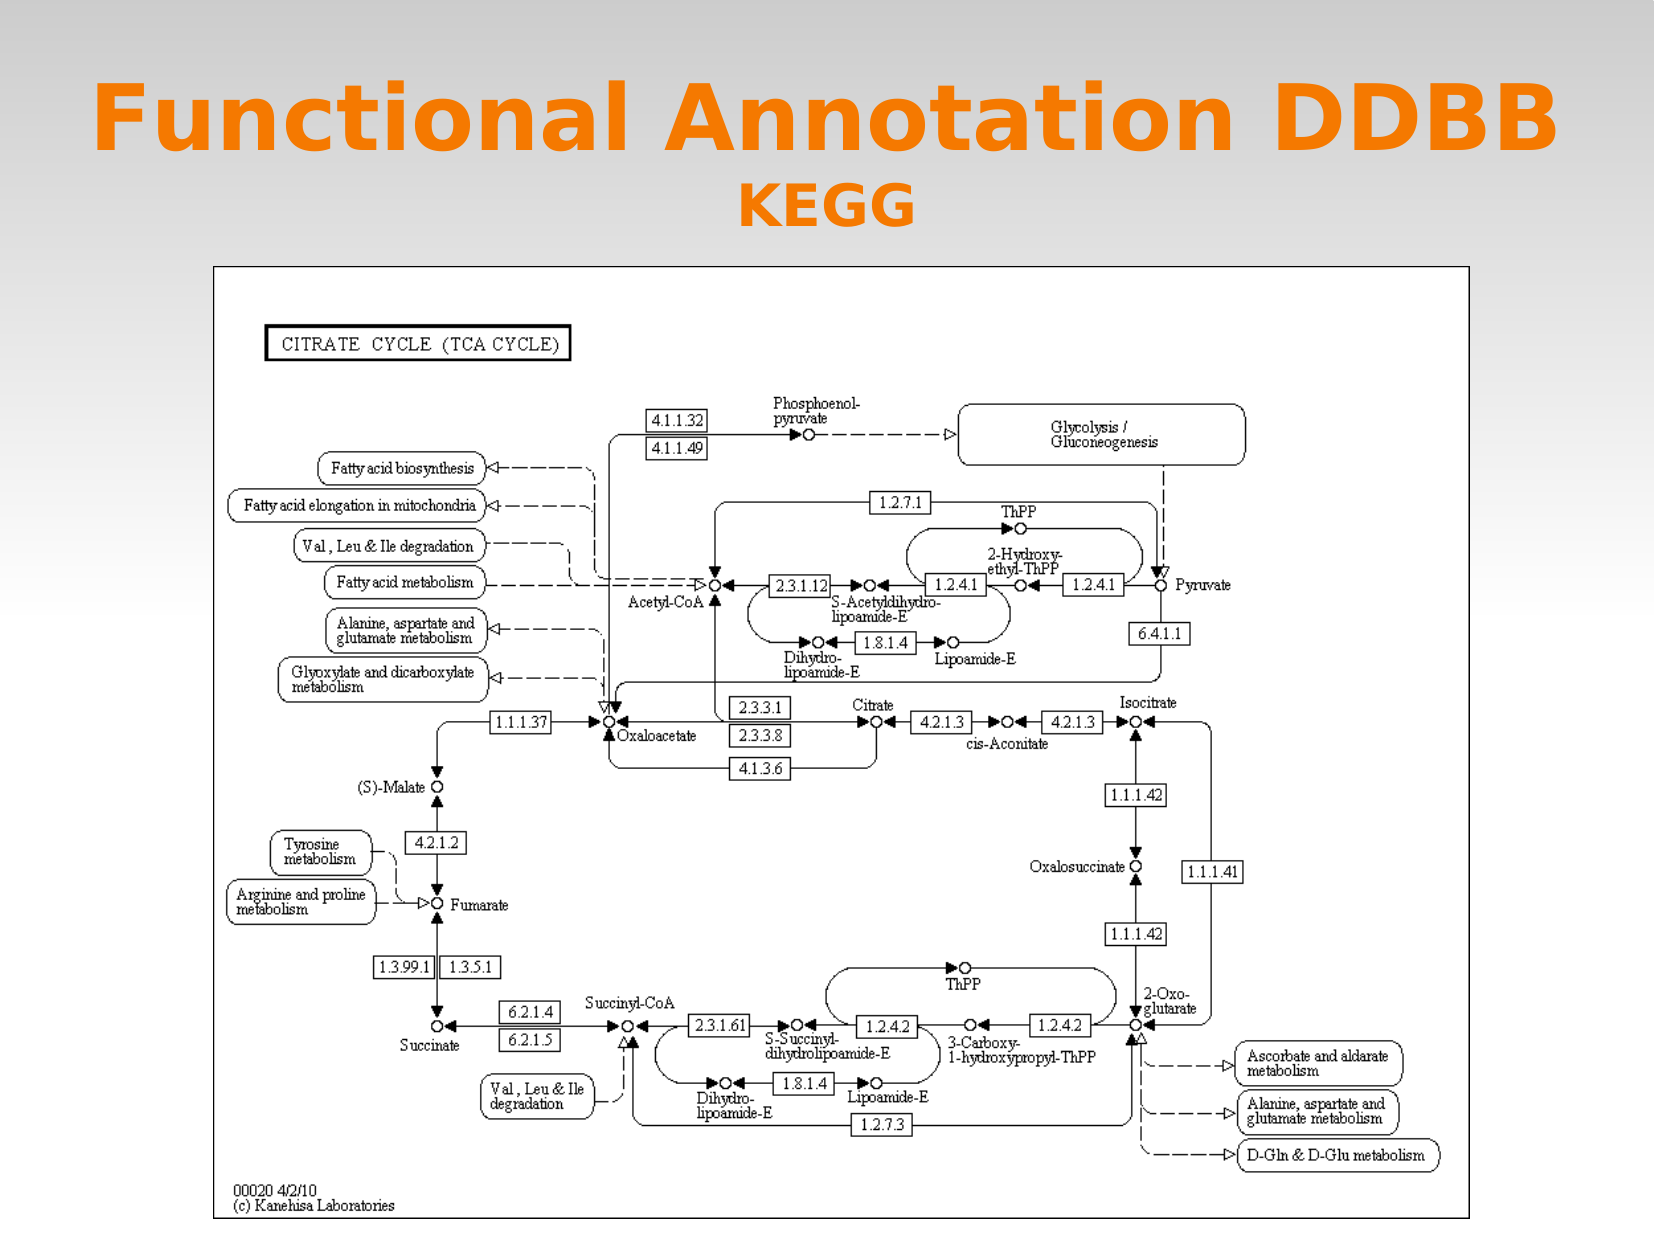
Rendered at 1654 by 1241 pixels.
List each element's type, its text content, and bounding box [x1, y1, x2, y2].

picture [213, 266, 1470, 1219]
title Functional Annotation DDBB KEGG [82, 56, 1571, 250]
